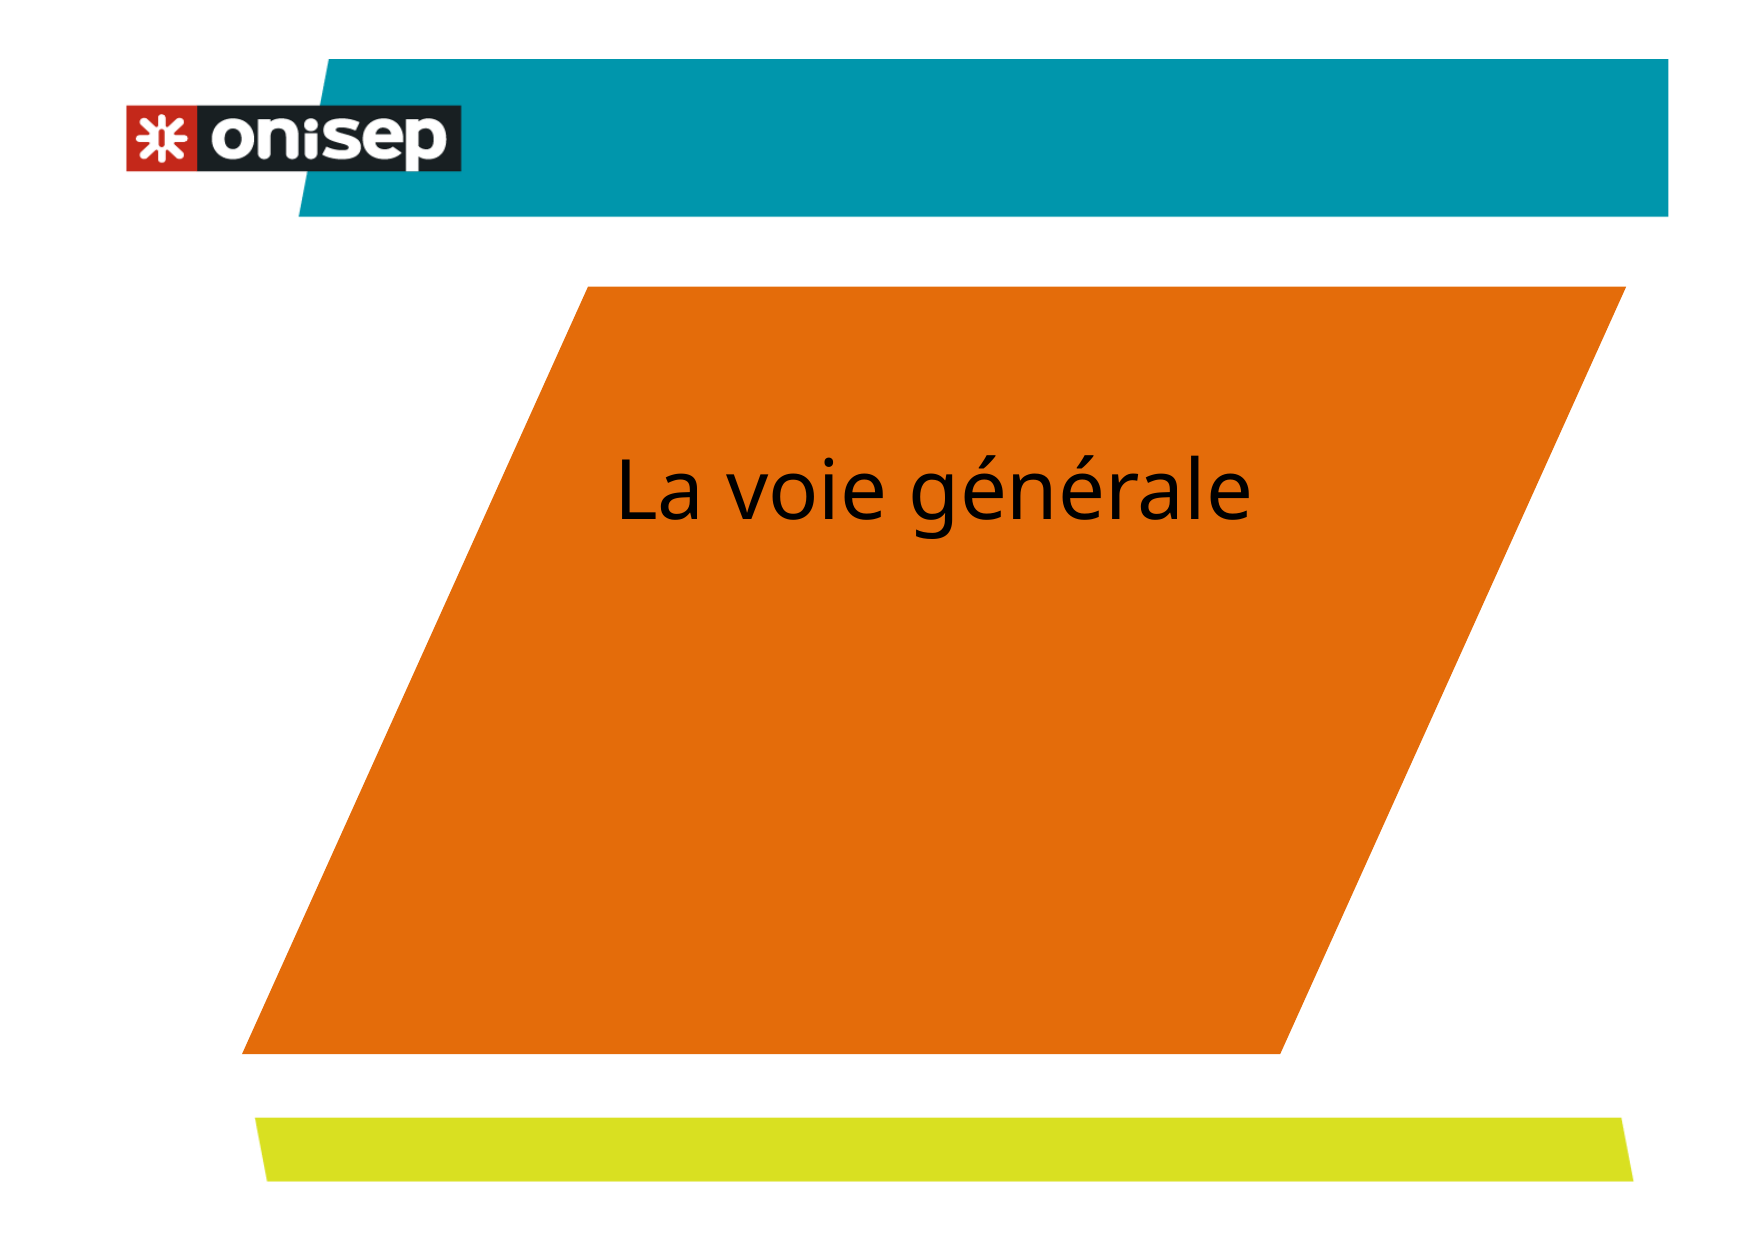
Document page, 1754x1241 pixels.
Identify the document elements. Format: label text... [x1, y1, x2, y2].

picture [59, 59, 1669, 1182]
text_box La voie générale [241, 286, 1627, 1055]
